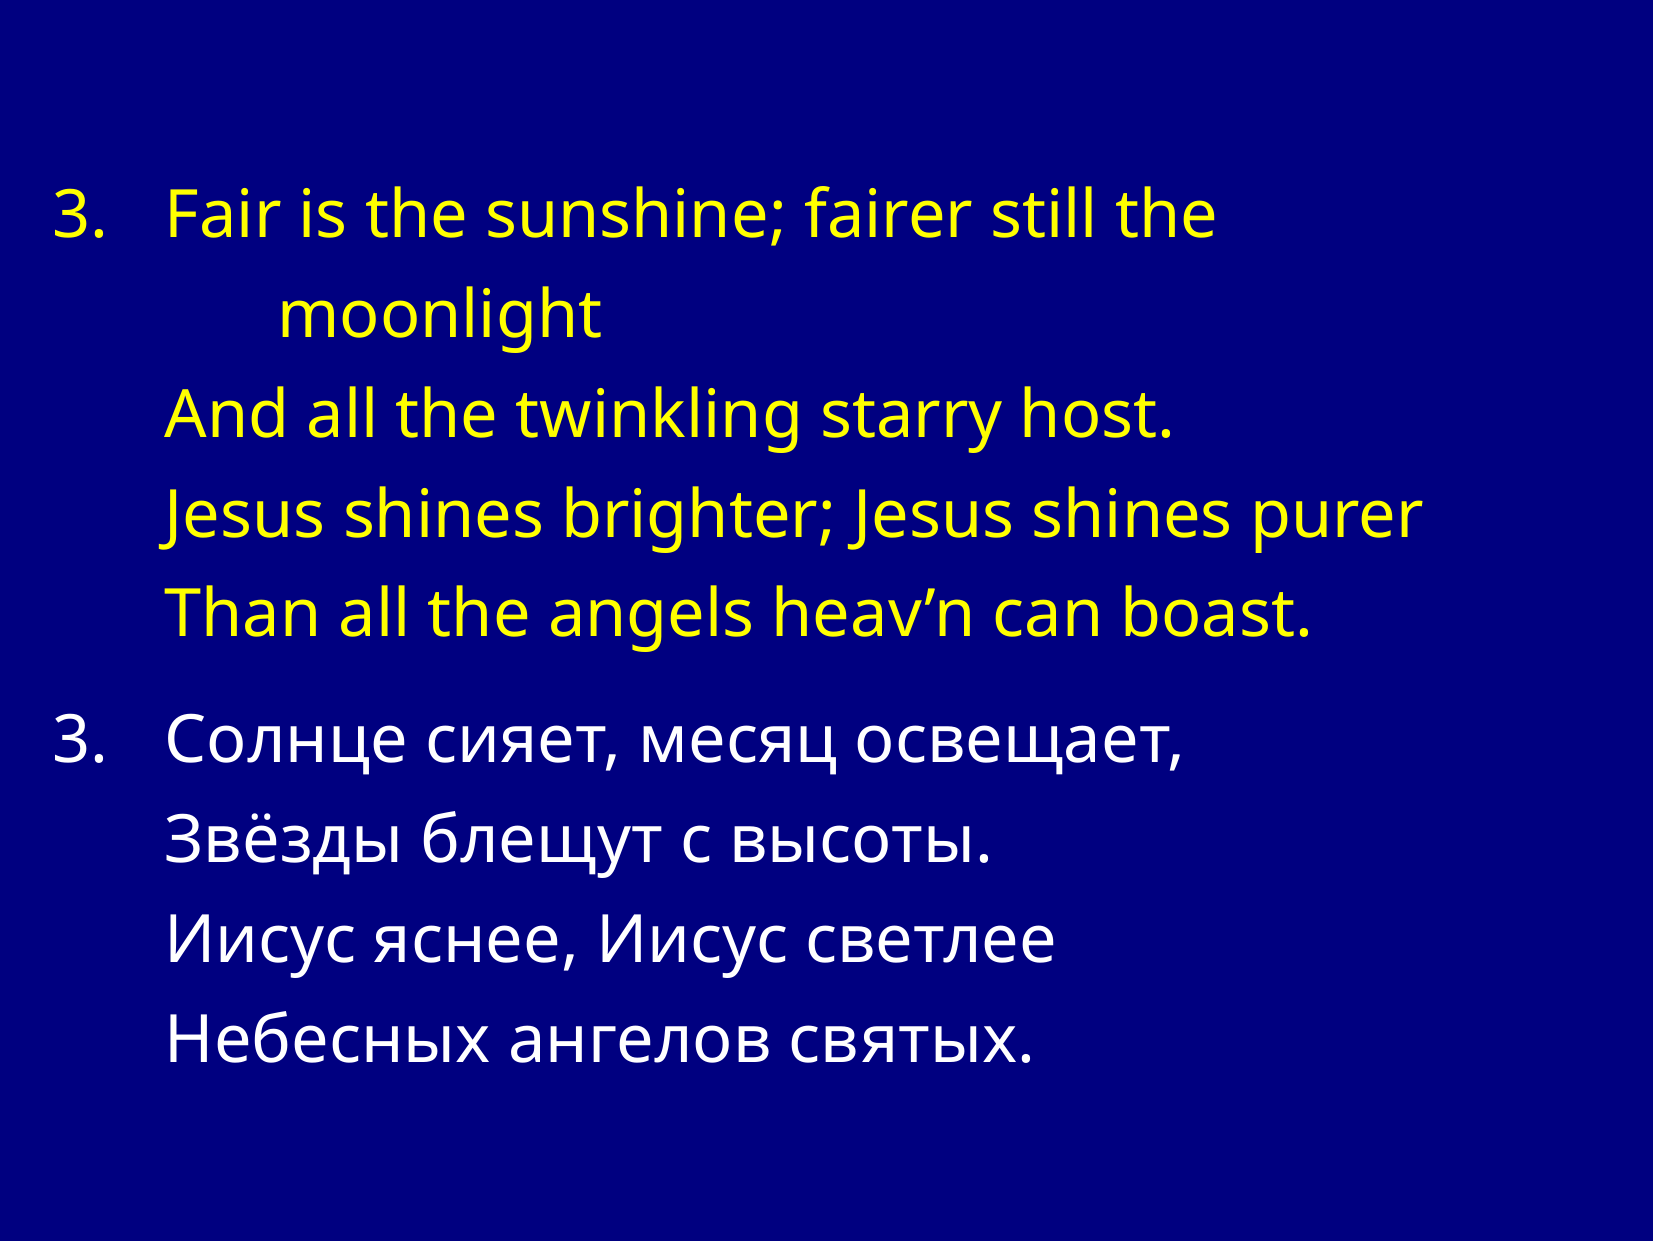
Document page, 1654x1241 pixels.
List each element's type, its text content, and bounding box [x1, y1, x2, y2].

text_box 3. Fair is the sunshine; fairer still the moonlight And all the twinkling starry host. Jesus shines brighter; Jesus shines purer Than all the angels heav’n can boast. [37, 150, 1651, 638]
text_box 3. Солнце сияет, месяц освещает, Звёзды блещут с высоты. Иисус яснее, Иисус светлее Небесных ангелов святых. [37, 675, 1651, 1163]
